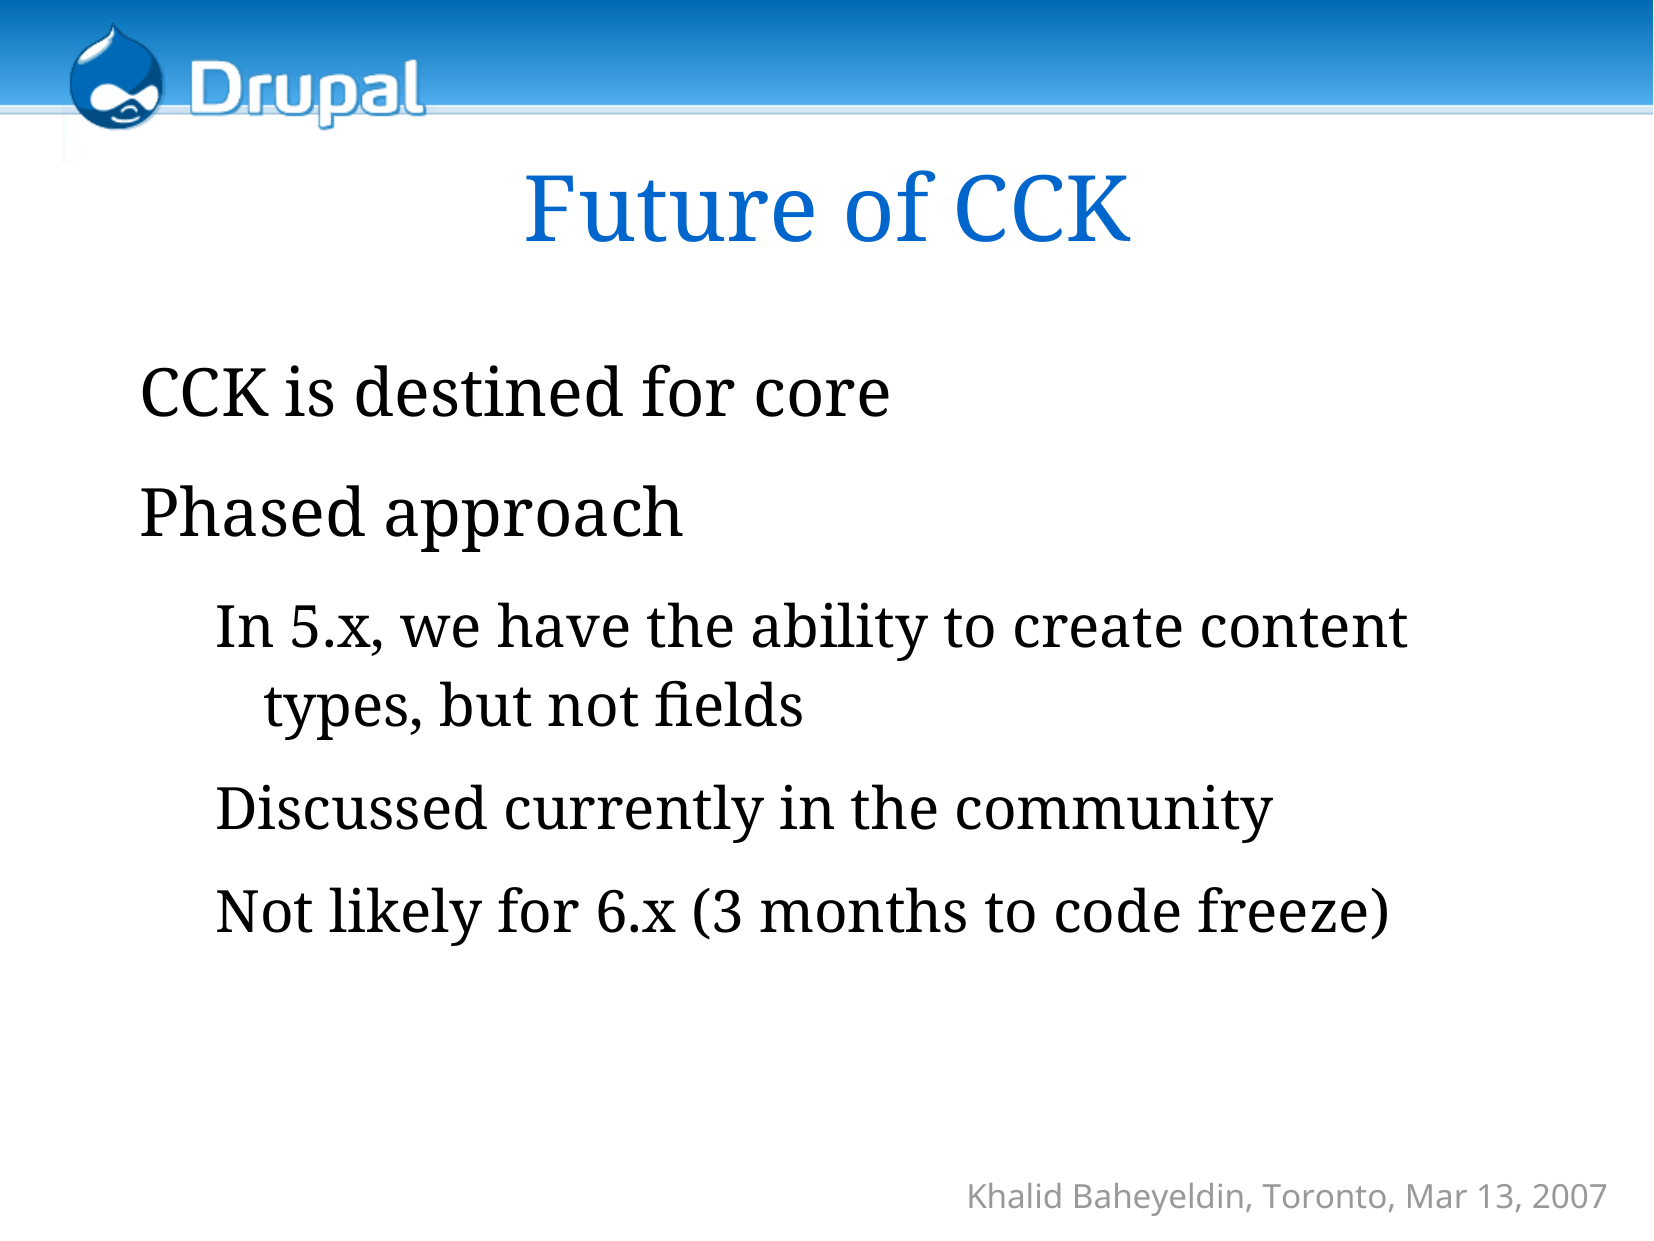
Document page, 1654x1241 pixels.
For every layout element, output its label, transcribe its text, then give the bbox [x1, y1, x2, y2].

title Future of CCK [121, 102, 1533, 311]
list CCK is destined for core Phased approach In 5.x, we have the ability to create content types, but not fields Discussed currently in the community Not likely for 6.x (3 months to code freeze) [121, 344, 1533, 1127]
picture [0, 0, 1654, 1241]
